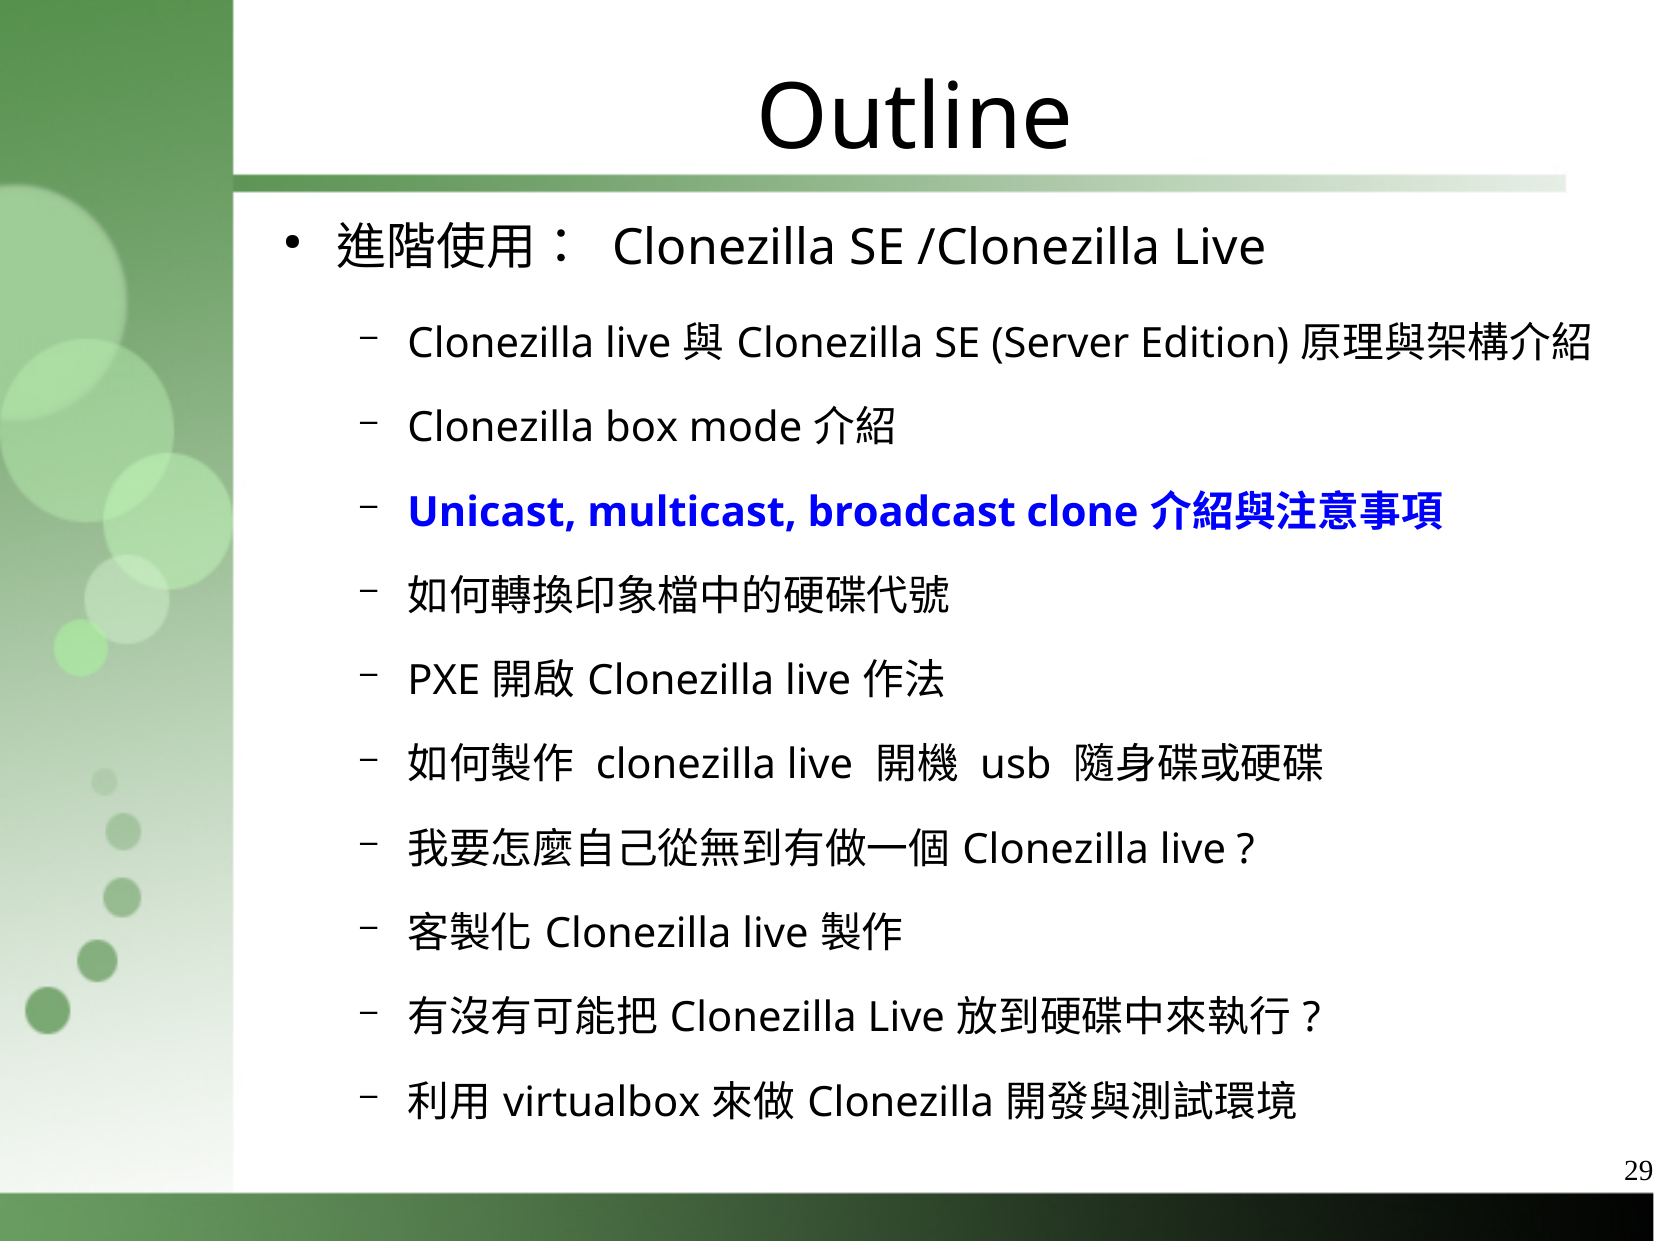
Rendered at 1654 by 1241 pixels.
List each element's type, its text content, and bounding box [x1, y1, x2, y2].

title Outline [236, 49, 1595, 178]
picture [0, 0, 1654, 1241]
list 進階使用： Clonezilla SE /Clonezilla Live Clonezilla live與Clonezilla SE (Server Edition)原理與架構介紹 Clonezilla box mode介紹 Unicast, multicast, broadcast clone介紹與注意事項 如何轉換印象檔中的硬碟代號 PXE開啟Clonezilla live作法 如何製作 clonezilla live 開機 usb 隨身碟或硬碟 我要怎麼自己從無到有做一個Clonezilla live ? 客製化Clonezilla live製作 有沒有可能把Clonezilla Live放到硬碟中來執行? 利用virtualbox來做Clonezilla開發與測試環境 [265, 206, 1625, 1182]
